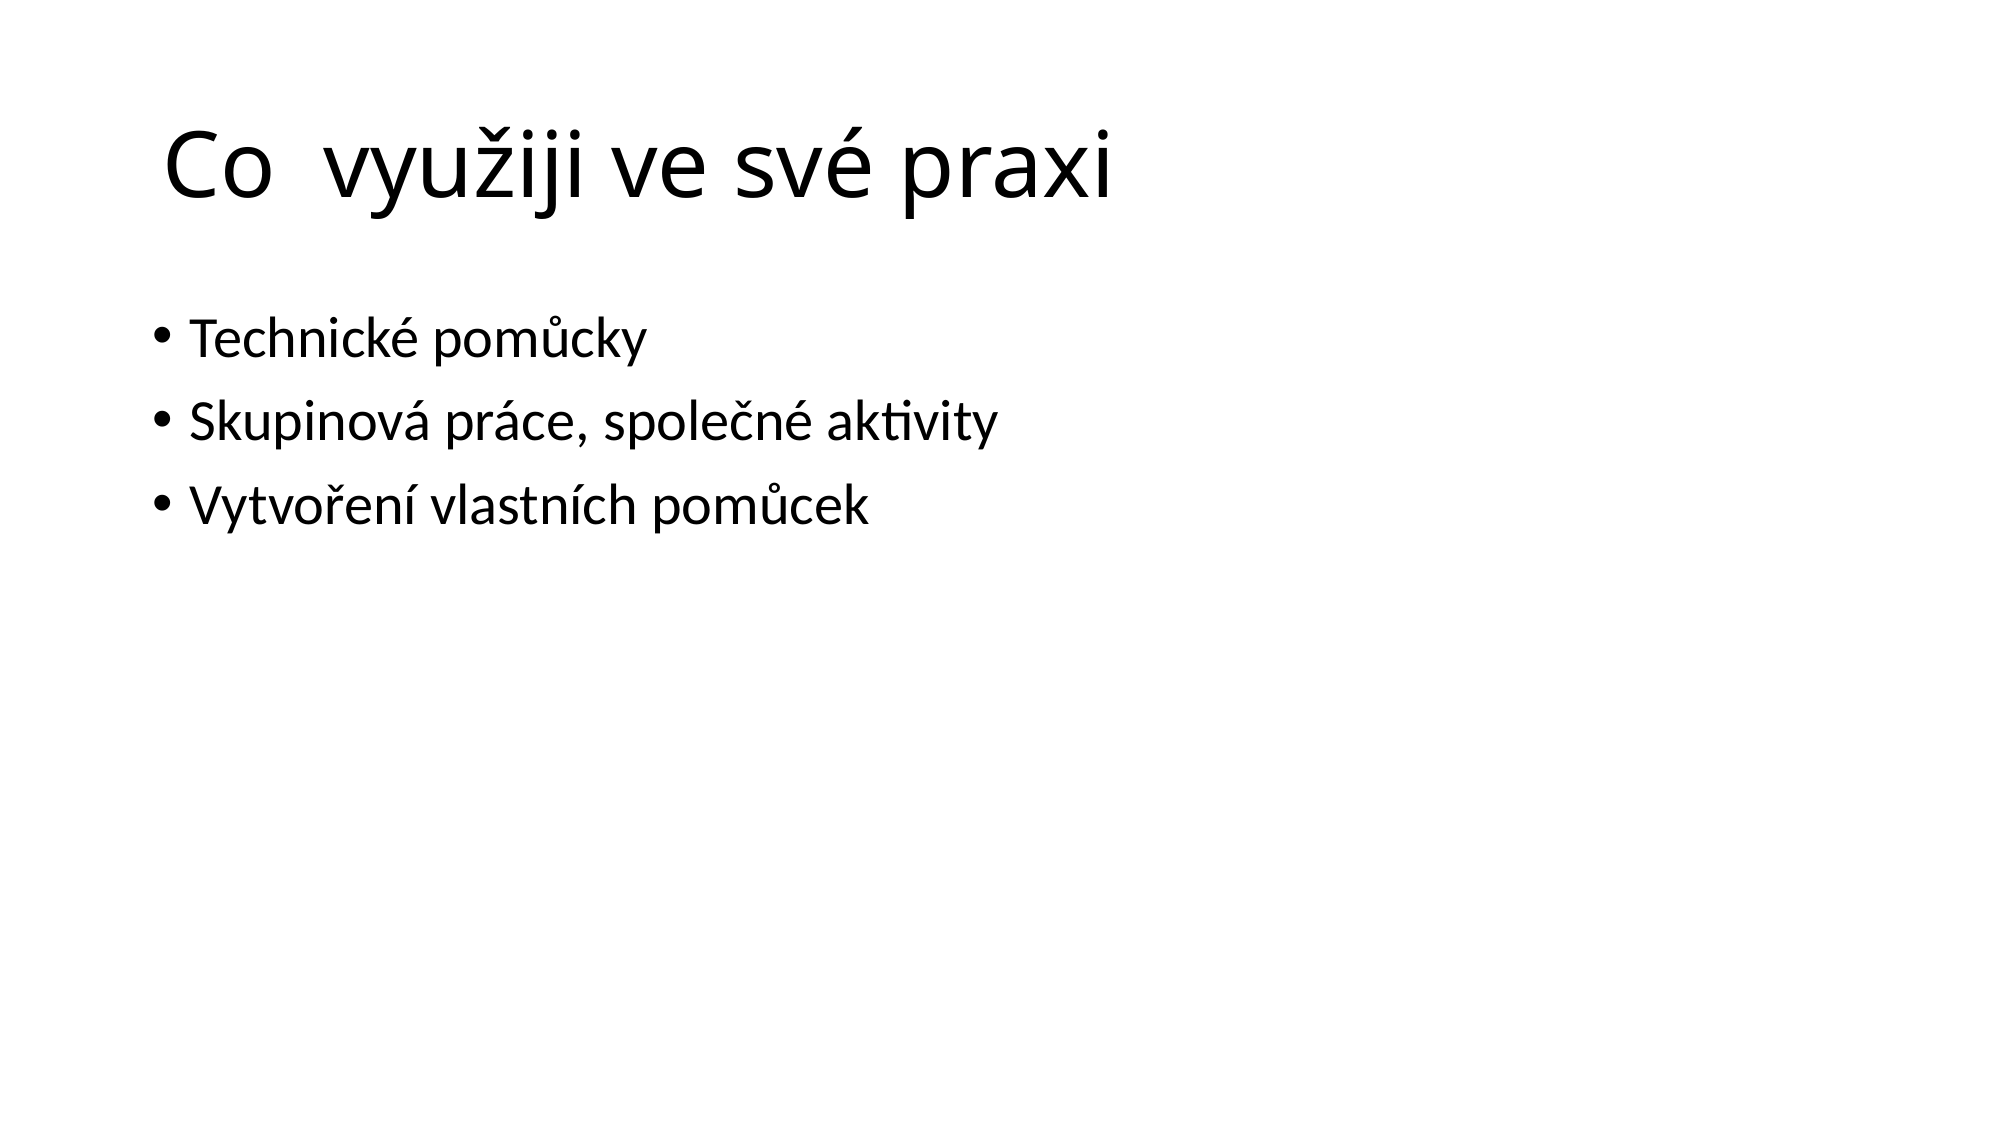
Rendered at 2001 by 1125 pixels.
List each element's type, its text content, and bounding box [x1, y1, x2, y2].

title Co využiji ve své praxi [147, 59, 1873, 277]
list Technické pomůcky Skupinová práce, společné aktivity Vytvoření vlastních pomůcek [137, 299, 1863, 1014]
